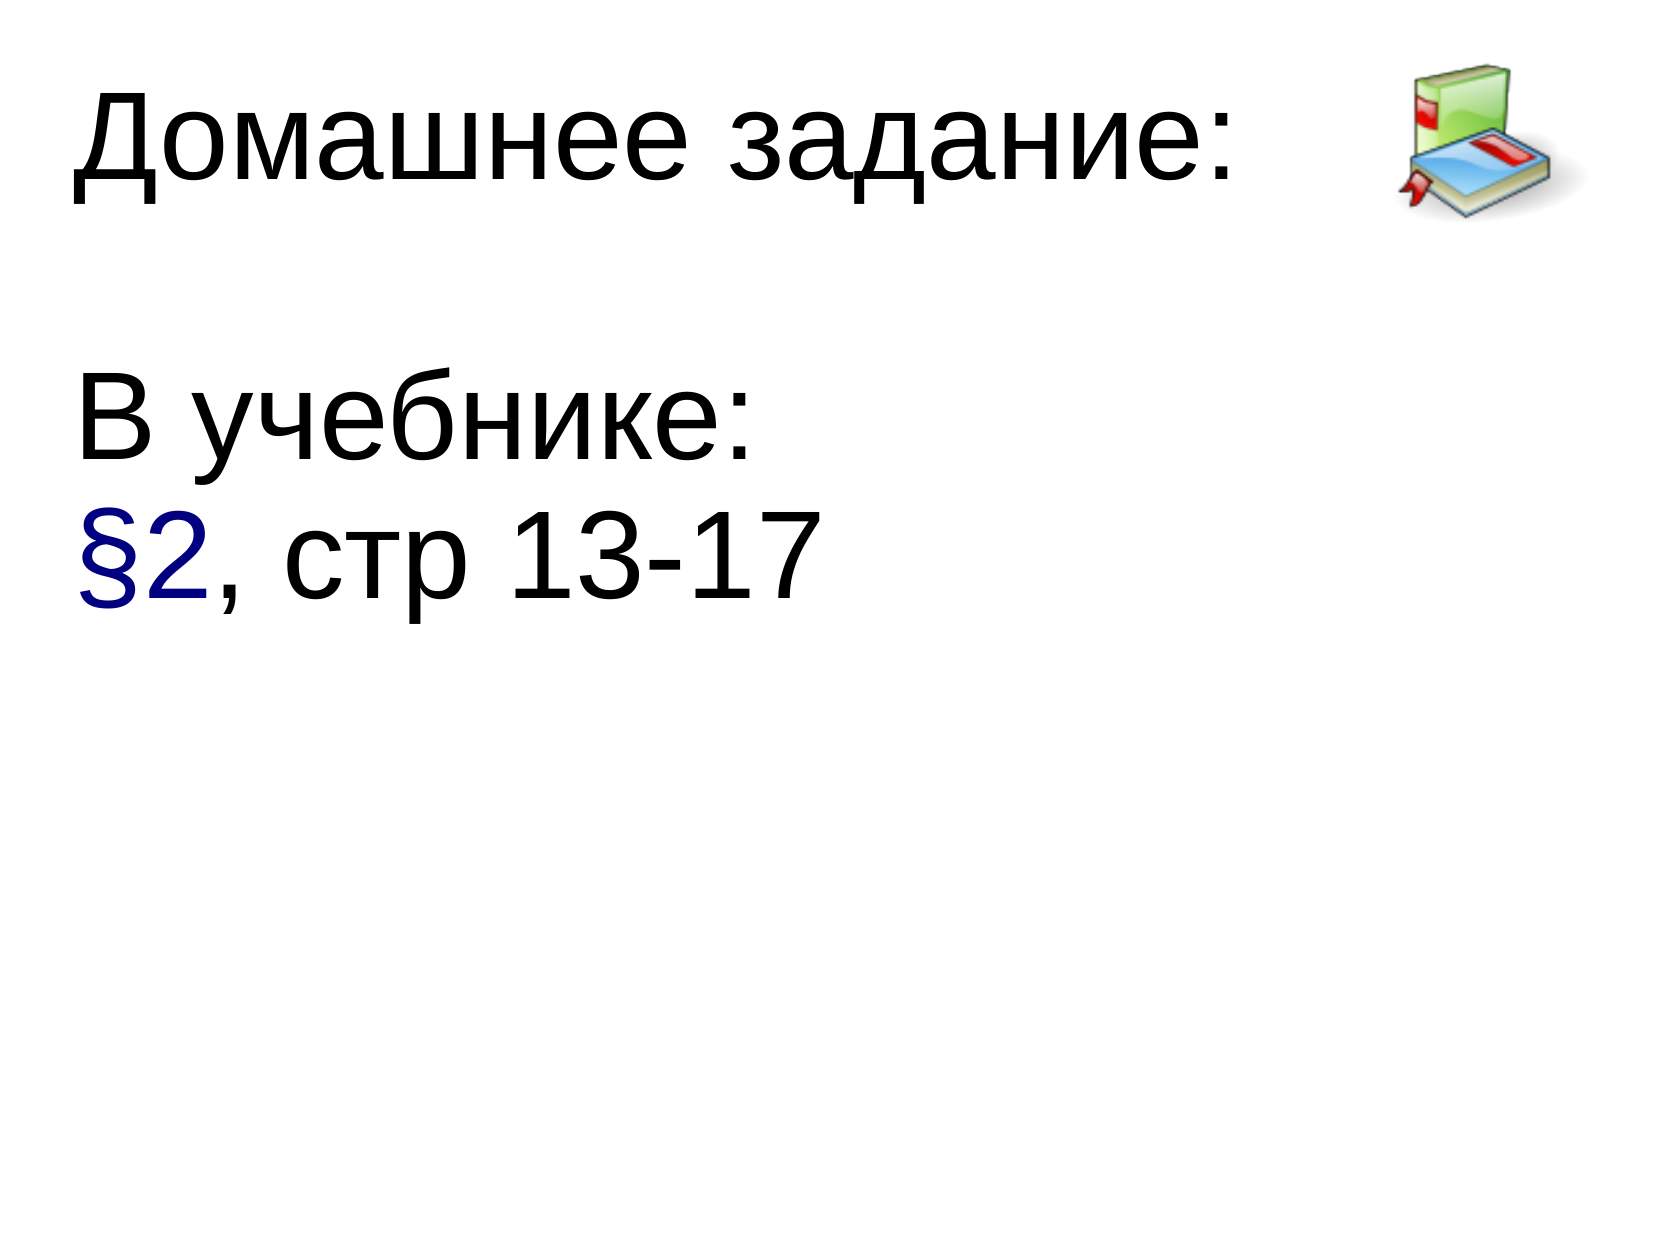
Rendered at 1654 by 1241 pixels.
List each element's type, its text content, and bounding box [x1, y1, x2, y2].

text_box Домашнее задание: В учебнике: §2, стр 13-17 [59, 59, 1388, 634]
picture [1387, 52, 1595, 237]
